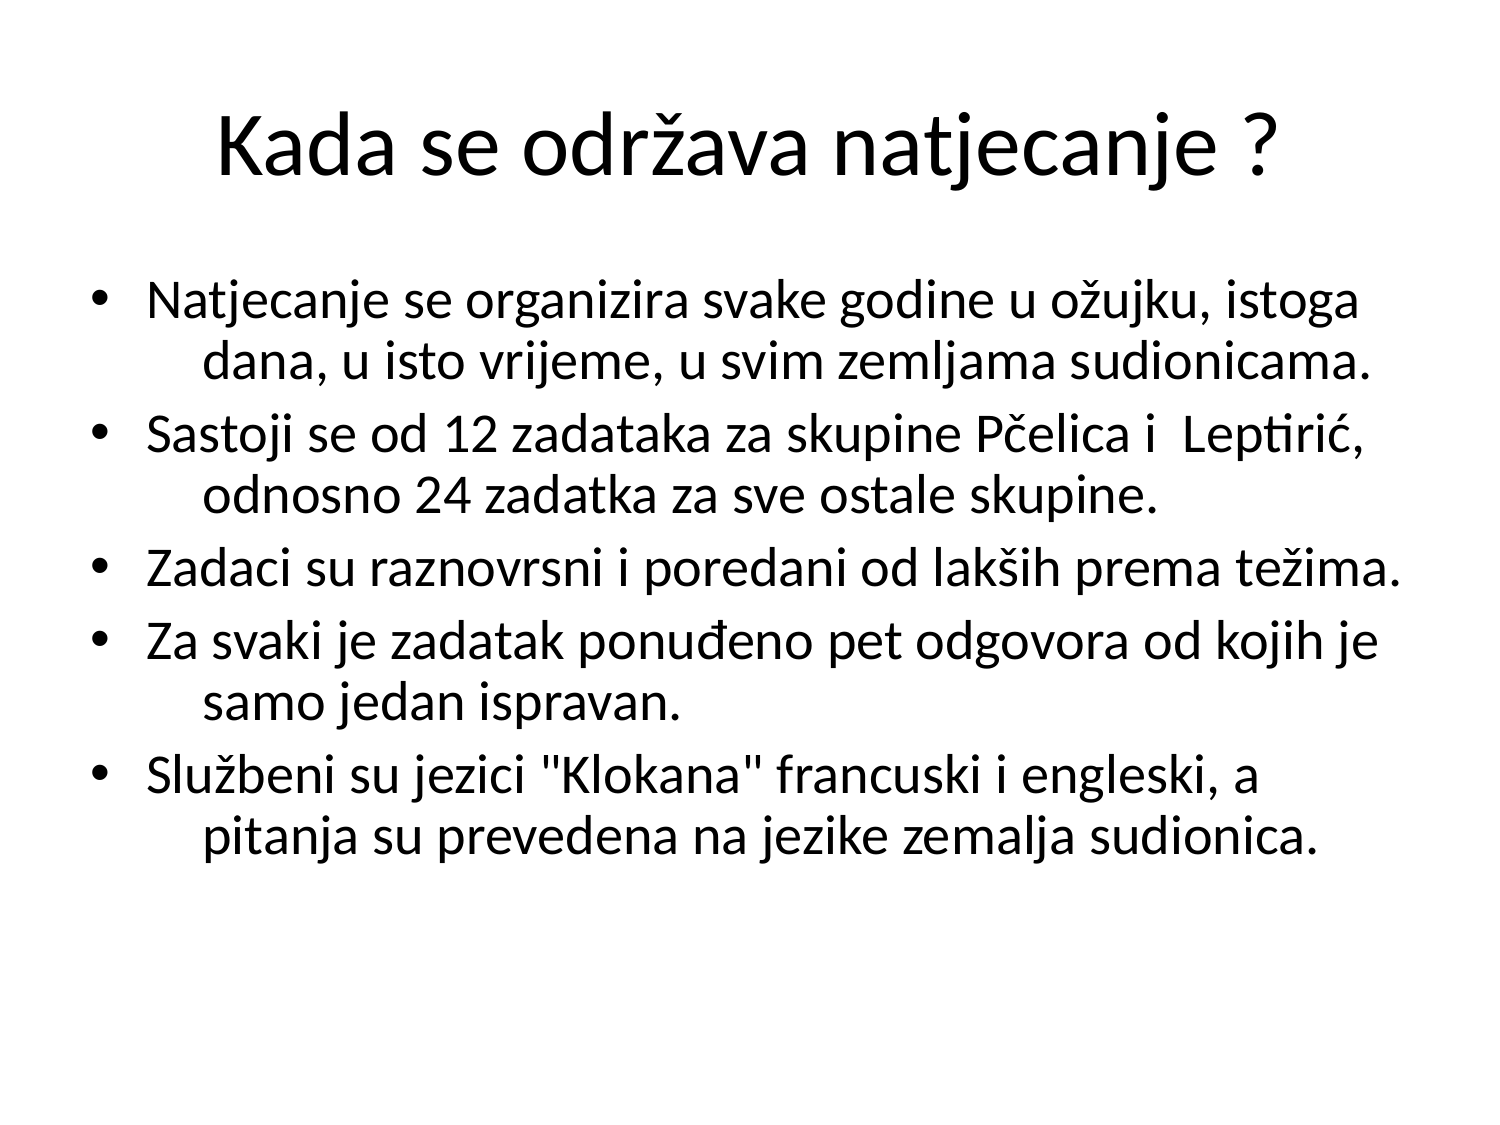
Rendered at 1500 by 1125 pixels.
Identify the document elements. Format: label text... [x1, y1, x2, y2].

title Kada se održava natjecanje ? [75, 45, 1426, 233]
list Natjecanje se organizira svake godine u ožujku, istoga dana, u isto vrijeme, u svim zemljama sudionicama. Sastoji se od 12 zadataka za skupine Pčelica i Leptirić, odnosno 24 zadatka za sve ostale skupine. Zadaci su raznovrsni i poredani od lakših prema težima. Za svaki je zadatak ponuđeno pet odgovora od kojih je samo jedan ispravan. Službeni su jezici "Klokana" francuski i engleski, a pitanja su prevedena na jezike zemalja sudionica. [75, 262, 1426, 1005]
